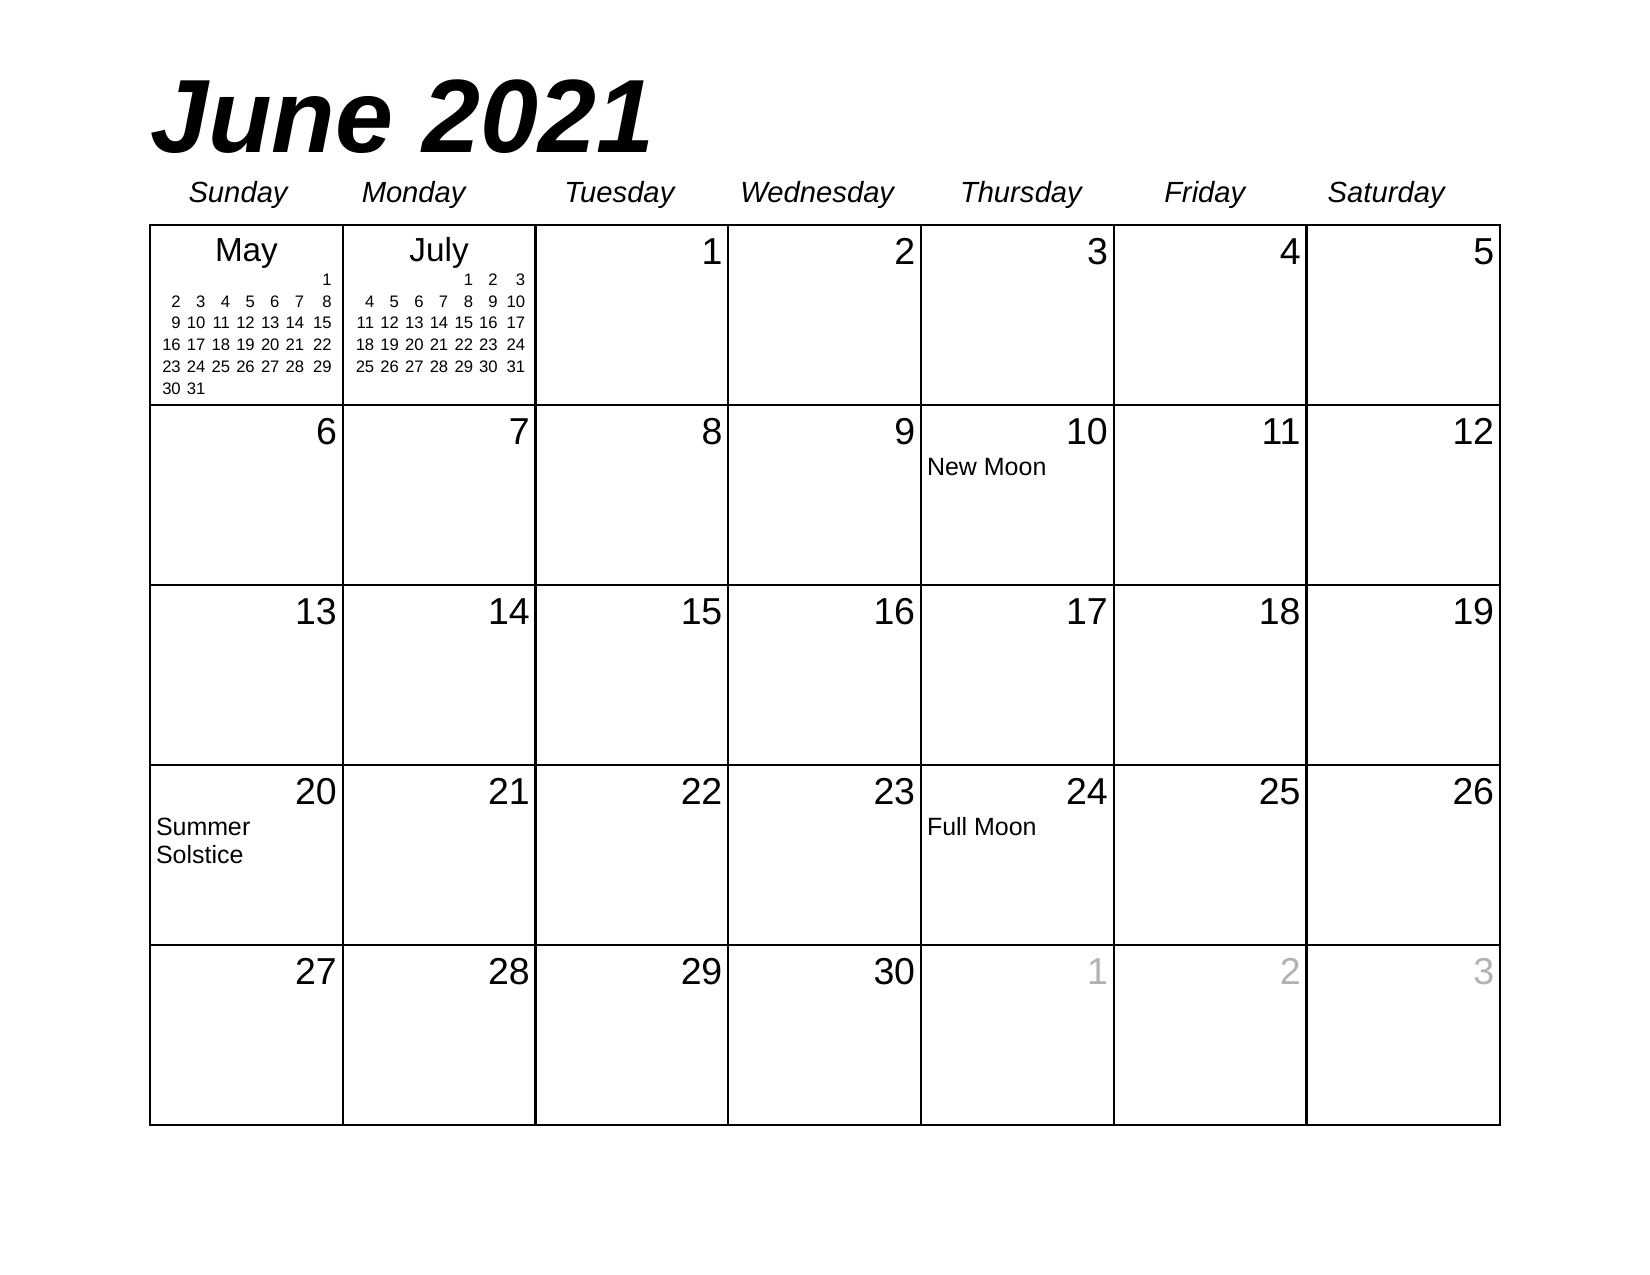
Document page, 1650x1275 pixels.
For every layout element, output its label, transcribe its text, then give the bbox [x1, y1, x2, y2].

table_header 1 [537, 226, 727, 404]
table_cell 22 [537, 766, 727, 944]
text_box Sunday Monday Tuesday Wednesday Thursday Friday Saturday [173, 168, 1495, 221]
table_header 5 [1308, 226, 1499, 404]
table_cell 27 [151, 946, 342, 1124]
table_cell 19 [1308, 586, 1499, 764]
table_header [399, 270, 424, 292]
table_cell 8 [448, 292, 473, 314]
table_header [374, 270, 399, 292]
table_header [349, 270, 374, 292]
table_header 4 [1115, 226, 1305, 404]
table_cell 18 [205, 335, 230, 357]
table_cell 21 [424, 335, 448, 357]
table_cell 6 [399, 292, 424, 314]
table_cell 8 [304, 292, 332, 314]
table_cell 19 [374, 335, 399, 357]
table_cell 3 [181, 292, 205, 314]
table_cell [399, 379, 424, 401]
table_cell 6 [151, 406, 342, 584]
table_cell [374, 379, 399, 401]
table_cell 18 [349, 335, 374, 357]
table_cell 27 [399, 357, 424, 379]
table_cell 10 [498, 292, 525, 314]
table_cell 25 [205, 357, 230, 379]
table_cell 13 [151, 586, 342, 764]
table_cell 12 [374, 314, 399, 335]
table_cell 14 [344, 586, 534, 764]
table_cell 10 [181, 314, 205, 335]
table_header [156, 270, 181, 292]
table_cell [424, 379, 448, 401]
table_header 3 [922, 226, 1113, 404]
table_cell 29 [448, 357, 473, 379]
table_cell 7 [424, 292, 448, 314]
table_header July [344, 226, 534, 404]
table_cell 26 [230, 357, 255, 379]
table_cell 16 [729, 586, 920, 764]
table_cell 29 [537, 946, 727, 1124]
table_cell 14 [279, 314, 304, 335]
table_cell 23 [729, 766, 920, 944]
table_cell 1 [922, 946, 1113, 1124]
table_cell 13 [399, 314, 424, 335]
table_cell 10 [198, 318, 203, 327]
table_cell 28 [344, 946, 534, 1124]
table_cell 26 [1308, 766, 1499, 944]
table_header 1 [304, 270, 332, 292]
table_cell 9 [473, 292, 498, 314]
table_cell 20 Summer Solstice [151, 766, 342, 944]
text_box June 2021 [135, 50, 1542, 196]
table_cell 23 [473, 335, 498, 357]
table_cell [255, 379, 279, 401]
table_cell 18 [1115, 586, 1305, 764]
table_cell 30 [729, 946, 920, 1124]
table_cell [349, 379, 374, 401]
table_cell 22 [304, 335, 332, 357]
table_header 1 [448, 270, 473, 292]
table_cell 11 [1115, 406, 1305, 584]
table_header 2 [473, 270, 498, 292]
table_header 3 [498, 270, 525, 292]
table_cell 17 [181, 335, 205, 357]
table_cell 10 New Moon [922, 406, 1113, 584]
table_cell 4 [349, 292, 374, 314]
table_cell 30 [473, 357, 498, 379]
table_cell 28 [279, 357, 304, 379]
table_cell 20 [399, 335, 424, 357]
table_cell 2 [1115, 946, 1305, 1124]
table_cell 15 [304, 314, 332, 335]
table_cell 16 [473, 314, 498, 335]
table_cell 9 [729, 406, 920, 584]
table_cell [473, 379, 498, 401]
table_cell 20 [255, 335, 279, 357]
table_cell 6 [255, 292, 279, 314]
table_cell 7 [279, 292, 304, 314]
table_cell 11 [349, 314, 374, 335]
table_cell [498, 379, 525, 401]
table_cell 7 [344, 406, 534, 584]
table_cell 13 [255, 314, 279, 335]
table_cell 29 [304, 357, 332, 379]
table_cell 31 [181, 379, 205, 401]
table_cell 24 [498, 335, 525, 357]
table_cell 2 [156, 292, 181, 314]
table_header [255, 270, 279, 292]
table_cell 23 [156, 357, 181, 379]
table_header [230, 270, 255, 292]
table_cell 28 [424, 357, 448, 379]
table_cell 21 [279, 335, 304, 357]
table_cell 24 Full Moon [922, 766, 1113, 944]
table_cell 5 [230, 292, 255, 314]
table_cell [304, 379, 332, 401]
table_cell 26 [374, 357, 399, 379]
table_header [181, 270, 205, 292]
table_cell 3 [1308, 946, 1499, 1124]
table_cell 25 [349, 357, 374, 379]
table_cell 25 [1115, 766, 1305, 944]
table_cell [230, 379, 255, 401]
table_cell [279, 379, 304, 401]
table_cell 22 [448, 335, 473, 357]
table_cell 8 [537, 406, 727, 584]
table_header May [151, 226, 342, 404]
table_cell 17 [922, 586, 1113, 764]
table_header 2 [729, 226, 920, 404]
table_cell 20 [272, 340, 277, 349]
table_cell 12 [1308, 406, 1499, 584]
table_cell 12 [230, 314, 255, 335]
table_cell 31 [498, 357, 525, 379]
table_cell 5 [374, 292, 399, 314]
table_cell 15 [537, 586, 727, 764]
table_cell 4 [205, 292, 230, 314]
table_cell 17 [498, 314, 525, 335]
table_cell 24 [181, 357, 205, 379]
table_cell 30 [156, 379, 181, 401]
table_cell 27 [255, 357, 279, 379]
table_header [424, 270, 448, 292]
table_cell 21 [344, 766, 534, 944]
table_cell 16 [156, 335, 181, 357]
table_cell [205, 379, 230, 401]
table_cell 11 [205, 314, 230, 335]
table_header [205, 270, 230, 292]
table_header [279, 270, 304, 292]
table_cell 14 [424, 314, 448, 335]
table_cell 9 [156, 314, 181, 335]
table_cell 19 [230, 335, 255, 357]
table_cell [448, 379, 473, 401]
table_cell 15 [448, 314, 473, 335]
